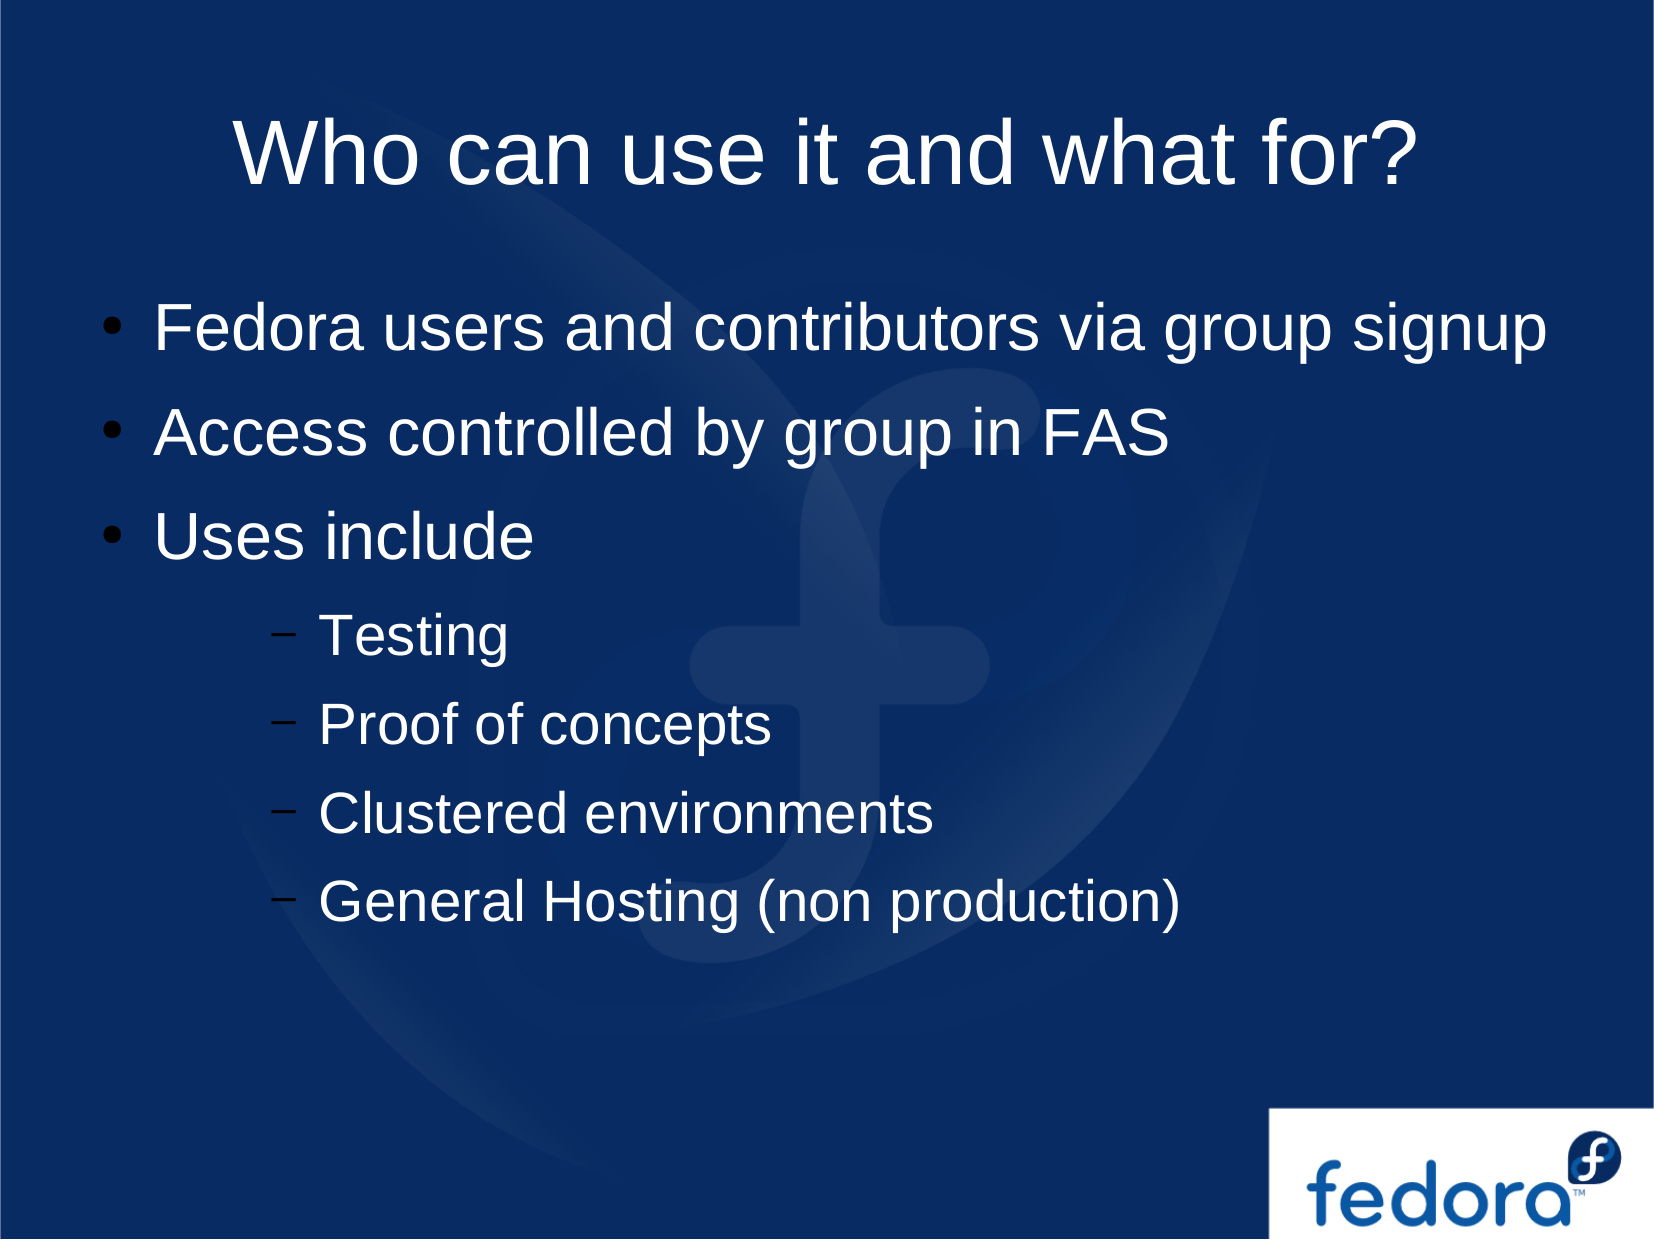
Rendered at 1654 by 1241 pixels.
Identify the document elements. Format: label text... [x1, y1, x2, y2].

list Fedora users and contributors via group signup Access controlled by group in FAS Uses include Testing Proof of concepts Clustered environments General Hosting (non production) [82, 290, 1571, 1094]
title Who can use it and what for? [82, 56, 1571, 250]
picture [0, 0, 1654, 1239]
